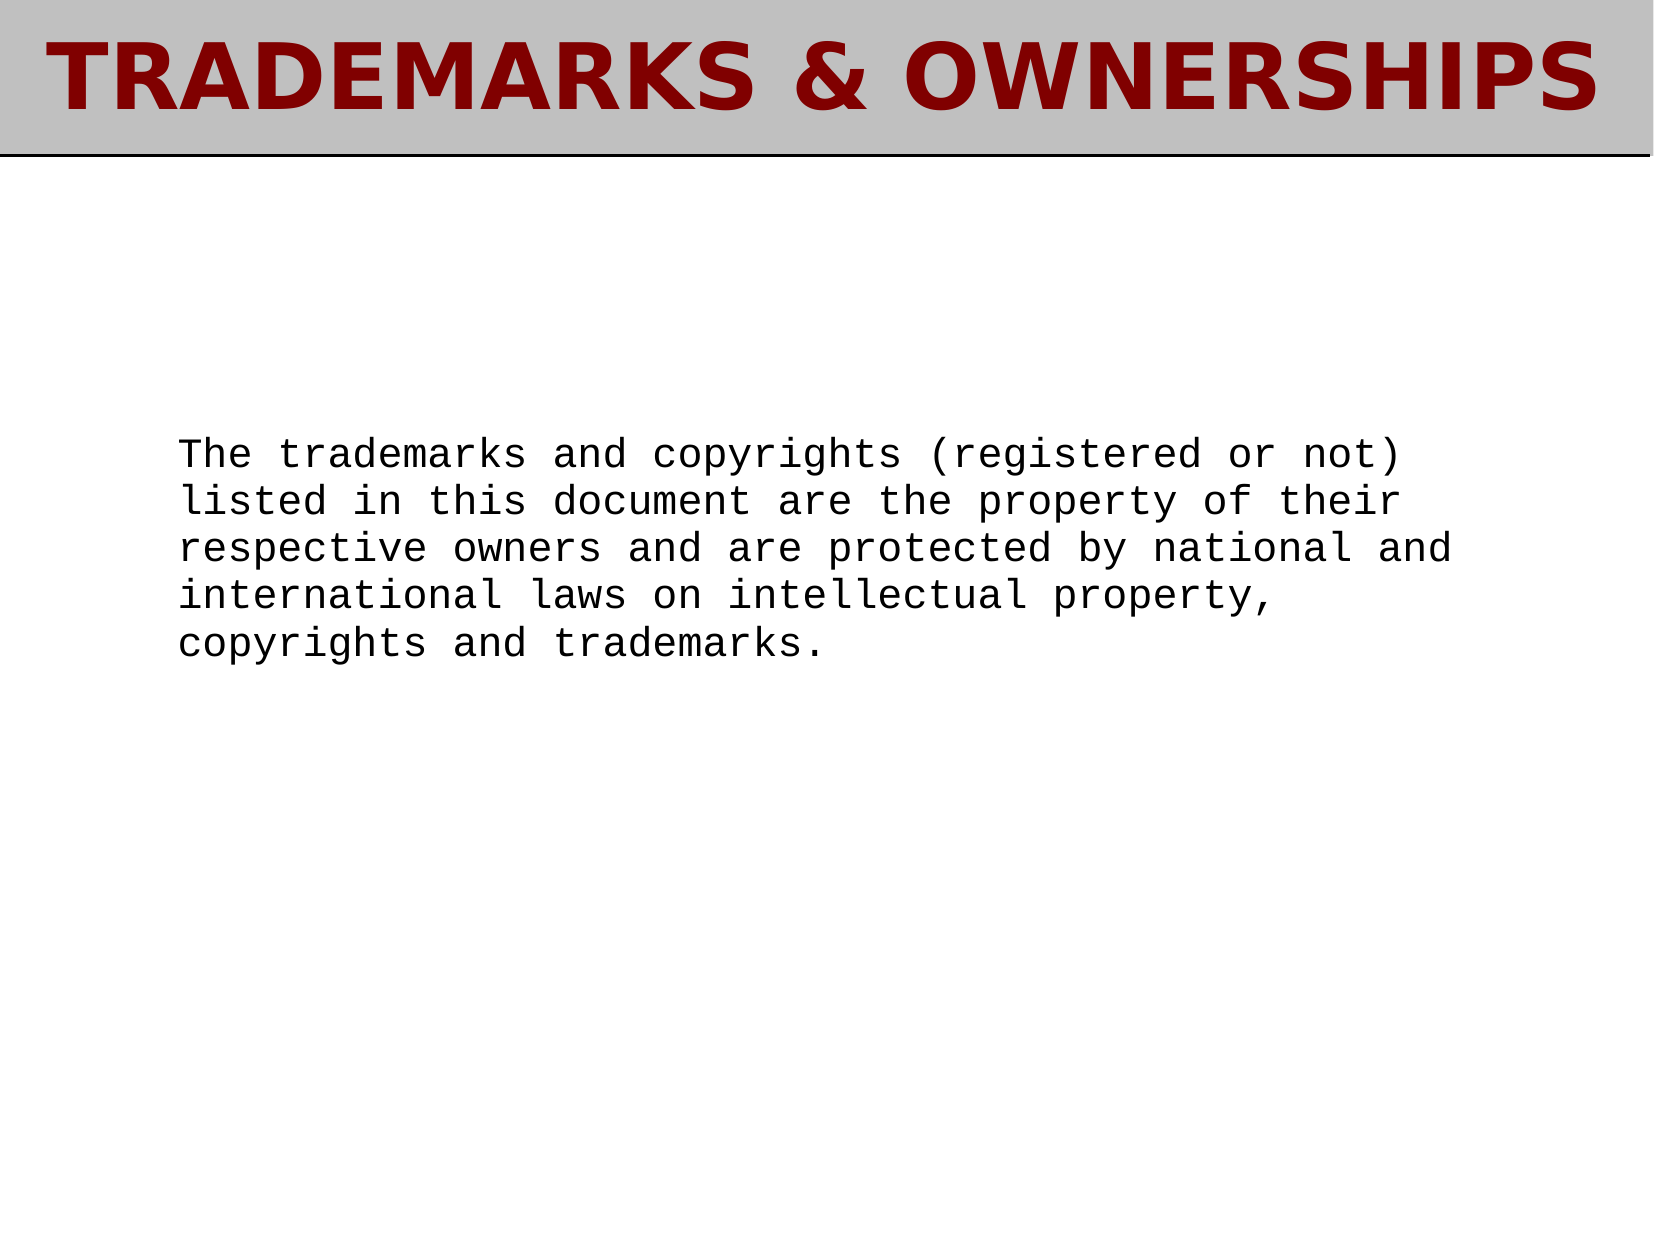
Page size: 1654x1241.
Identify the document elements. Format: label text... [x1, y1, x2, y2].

text_box The trademarks and copyrights (registered or not) listed in this document are the property of their respective owners and are protected by national and international laws on intellectual property, copyrights and trademarks. [177, 432, 1477, 820]
text_box [0, 0, 1654, 156]
text_box TRADEMARKS & OWNERSHIPS [0, 24, 1651, 132]
